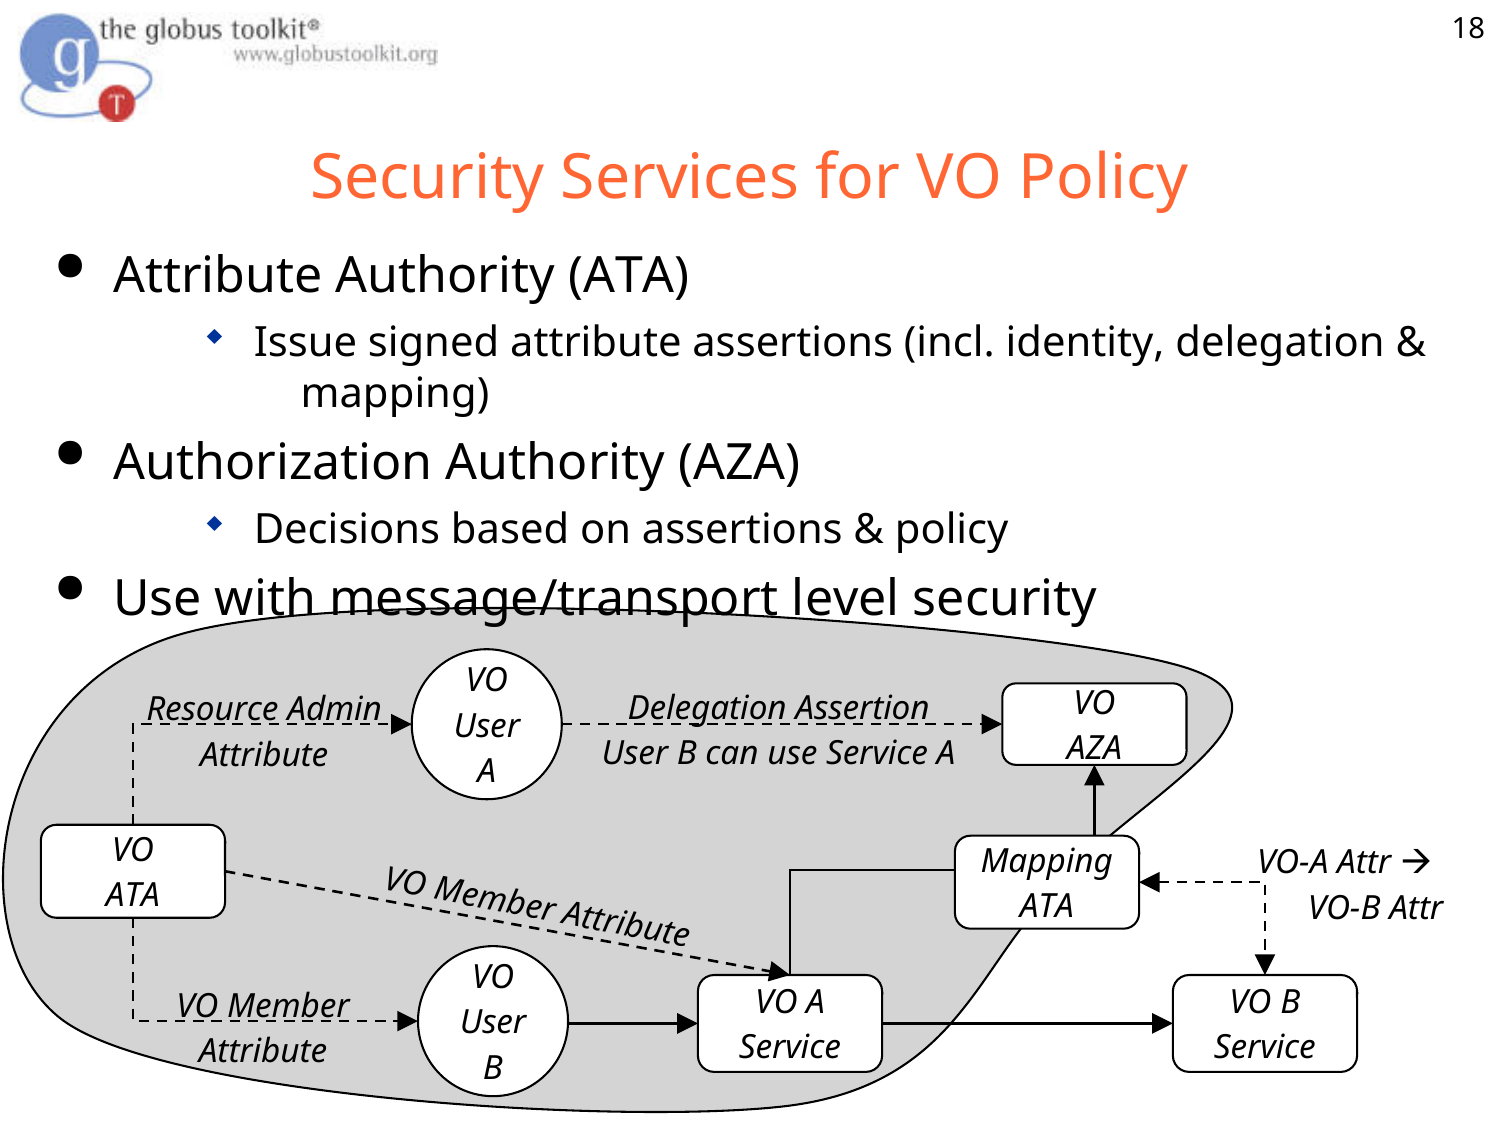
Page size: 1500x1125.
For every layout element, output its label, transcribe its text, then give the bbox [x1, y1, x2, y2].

text_box Resource Admin Attribute [114, 677, 415, 784]
text_box VO Member Attribute [150, 974, 376, 1081]
list Attribute Authority (ATA) Issue signed attribute assertions (incl. identity, delegation & mapping) Authorization Authority (AZA) Decisions based on assertions & policy Use with message/transport level security [42, 235, 1468, 611]
text_box VO User A [415, 649, 554, 800]
text_box [2, 611, 1233, 1113]
text_box VO-A Attr  VO-B Attr [1231, 830, 1459, 937]
text_box VO B Service [1172, 975, 1358, 1072]
text_box VO A Service [697, 975, 883, 1072]
text_box VO ATA [40, 824, 226, 918]
text_box Delegation Assertion User B can use Service A [554, 676, 1004, 782]
picture [17, 12, 438, 122]
text_box VO User B [417, 946, 569, 1097]
text_box VO Member Attribute [322, 836, 711, 969]
text_box VO AZA [1004, 683, 1187, 765]
title Security Services for VO Policy [112, 99, 1388, 225]
text_box Mapping ATA [954, 835, 1140, 929]
text_box [791, 871, 1021, 1022]
